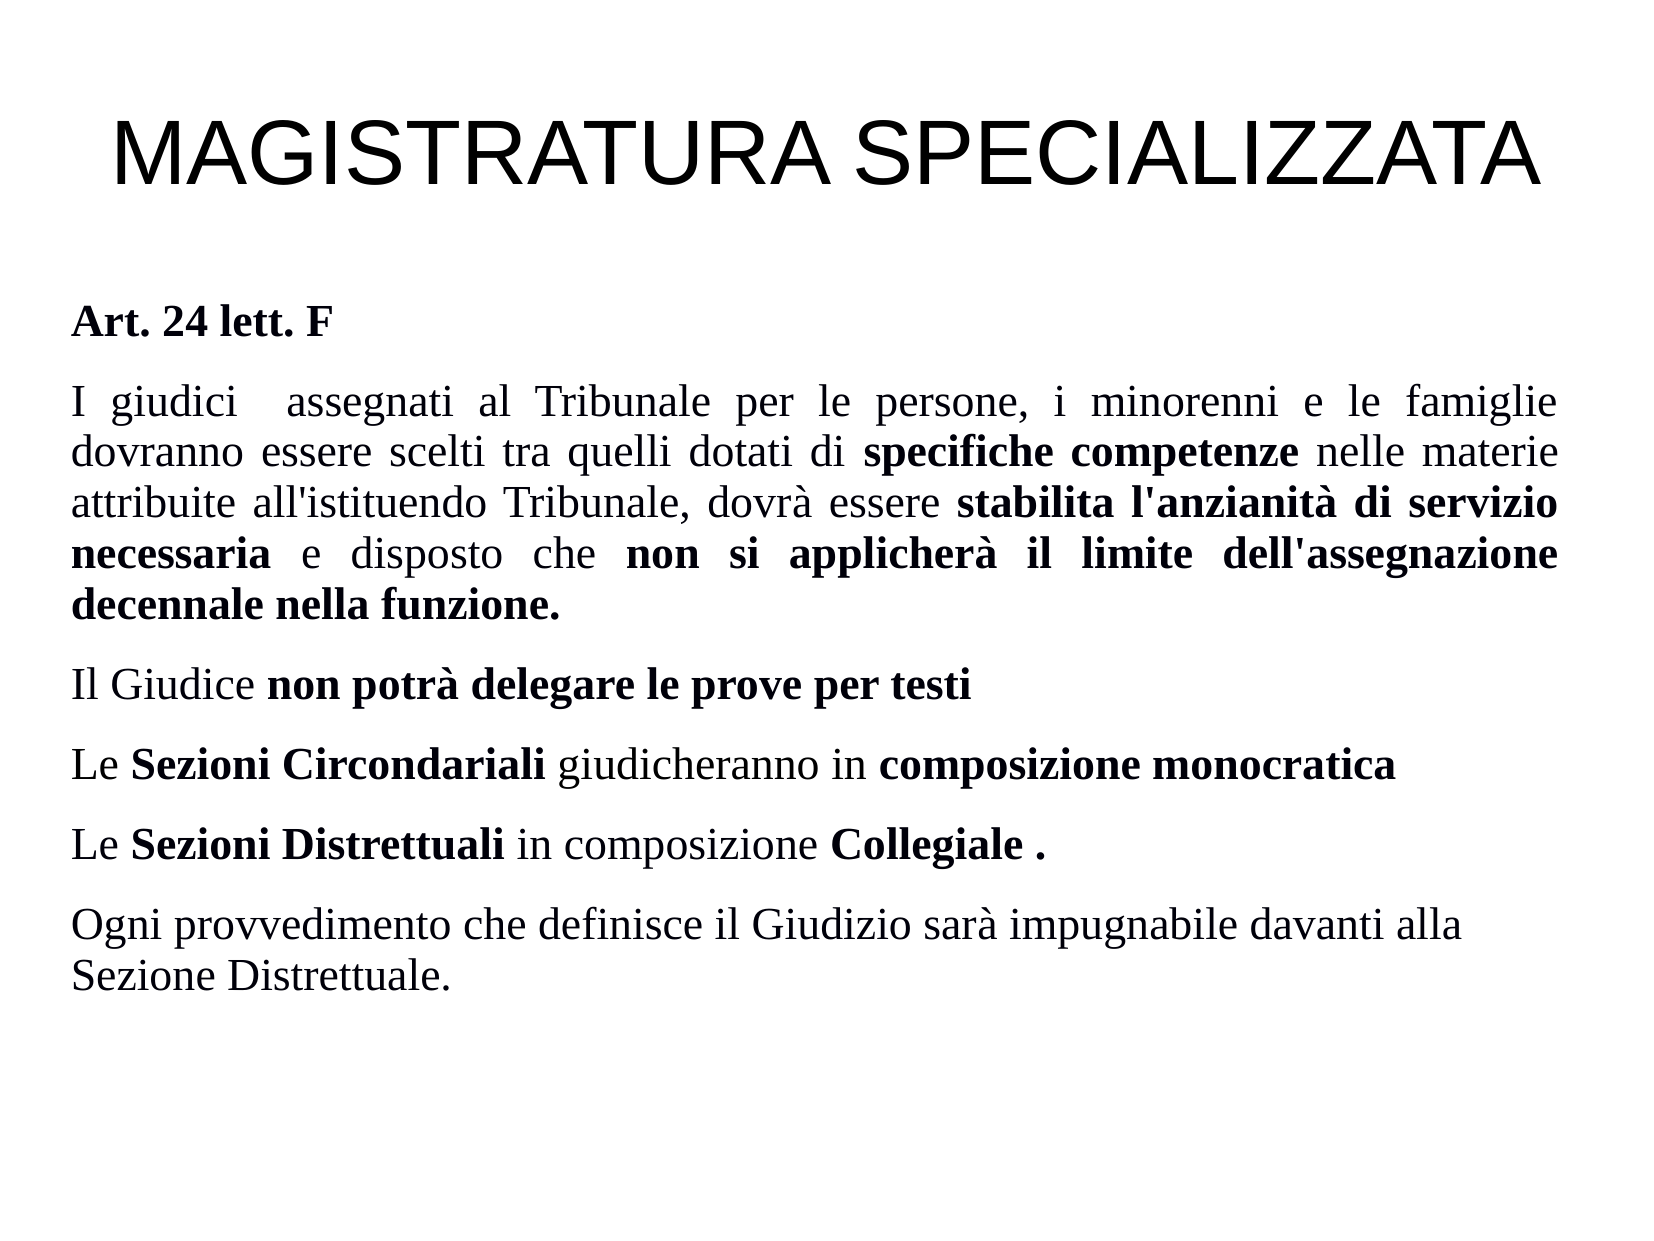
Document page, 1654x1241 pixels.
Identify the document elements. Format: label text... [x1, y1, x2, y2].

list Art. 24 lett. F I giudici assegnati al Tribunale per le persone, i minorenni e le famiglie dovranno essere scelti tra quelli dotati di specifiche competenze nelle materie attribuite all'istituendo Tribunale, dovrà essere stabilita l'anzianità di servizio necessaria e disposto che non si applicherà il limite dell'assegnazione decennale nella funzione. Il Giudice non potrà delegare le prove per testi Le Sezioni Circondariali giudicheranno in composizione monocratica Le Sezioni Distrettuali in composizione Collegiale . Ogni provvedimento che definisce il Giudizio sarà impugnabile davanti alla Sezione Distrettuale. [70, 295, 1559, 1114]
title MAGISTRATURA SPECIALIZZATA [82, 49, 1571, 257]
